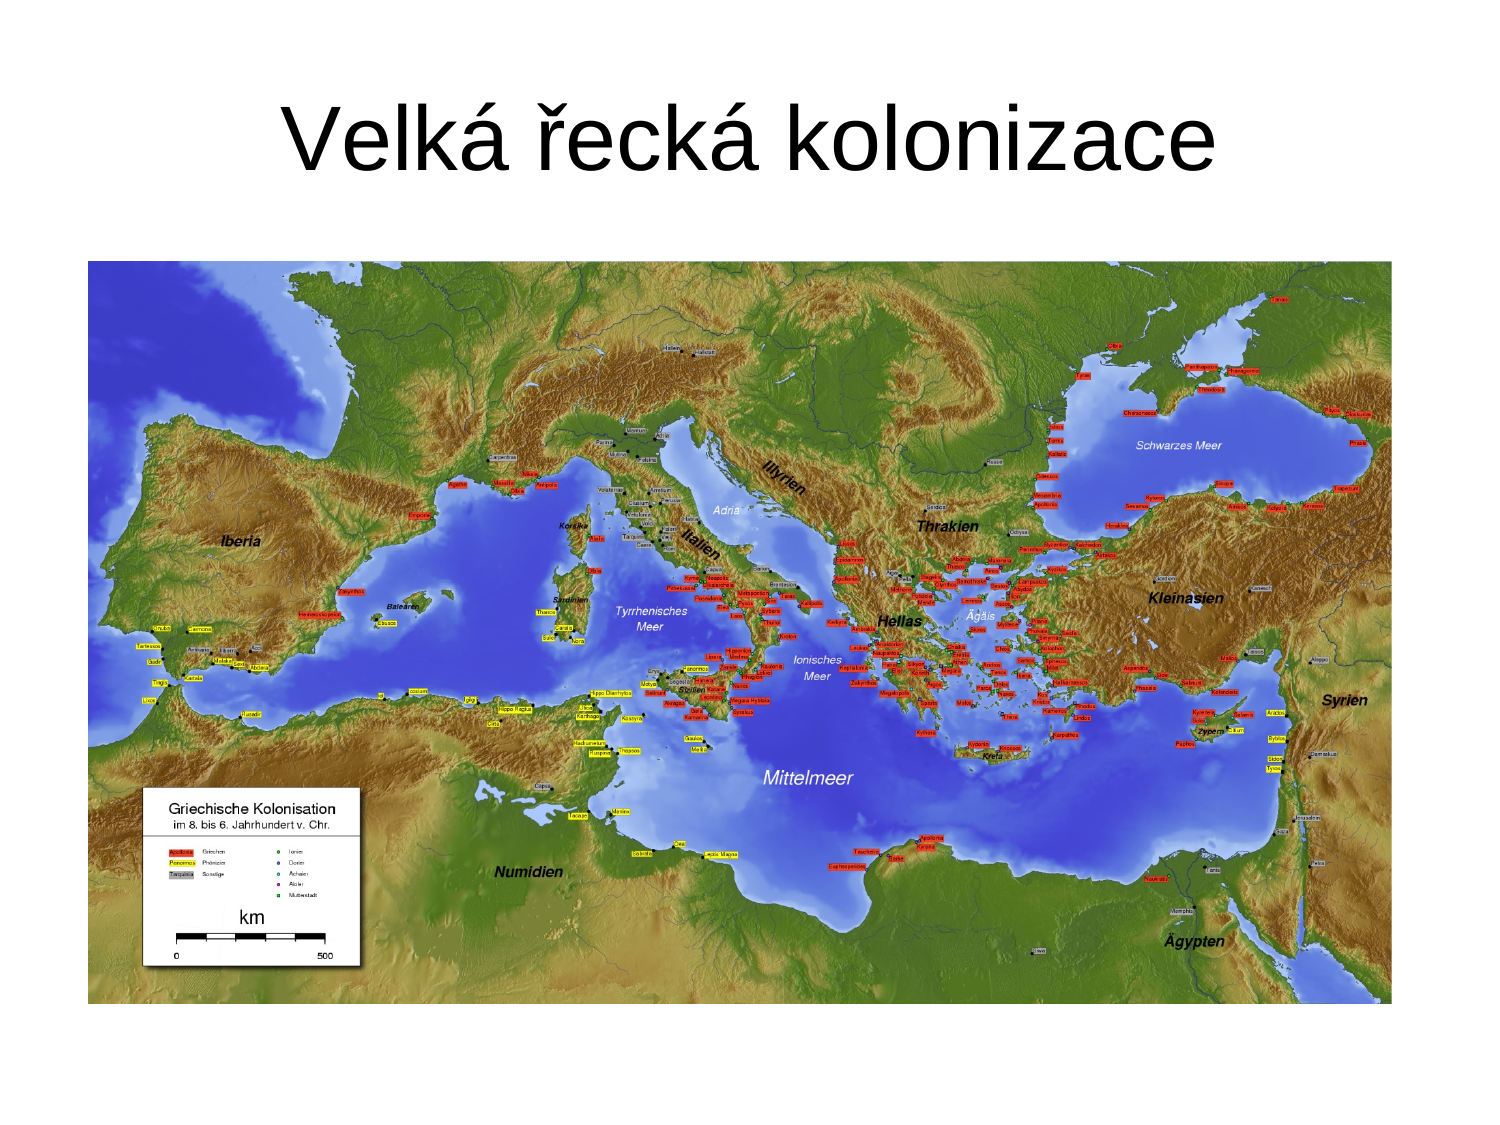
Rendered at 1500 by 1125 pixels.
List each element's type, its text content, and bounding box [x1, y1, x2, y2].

picture [88, 261, 1392, 1004]
title Velká řecká kolonizace [75, 20, 1426, 257]
